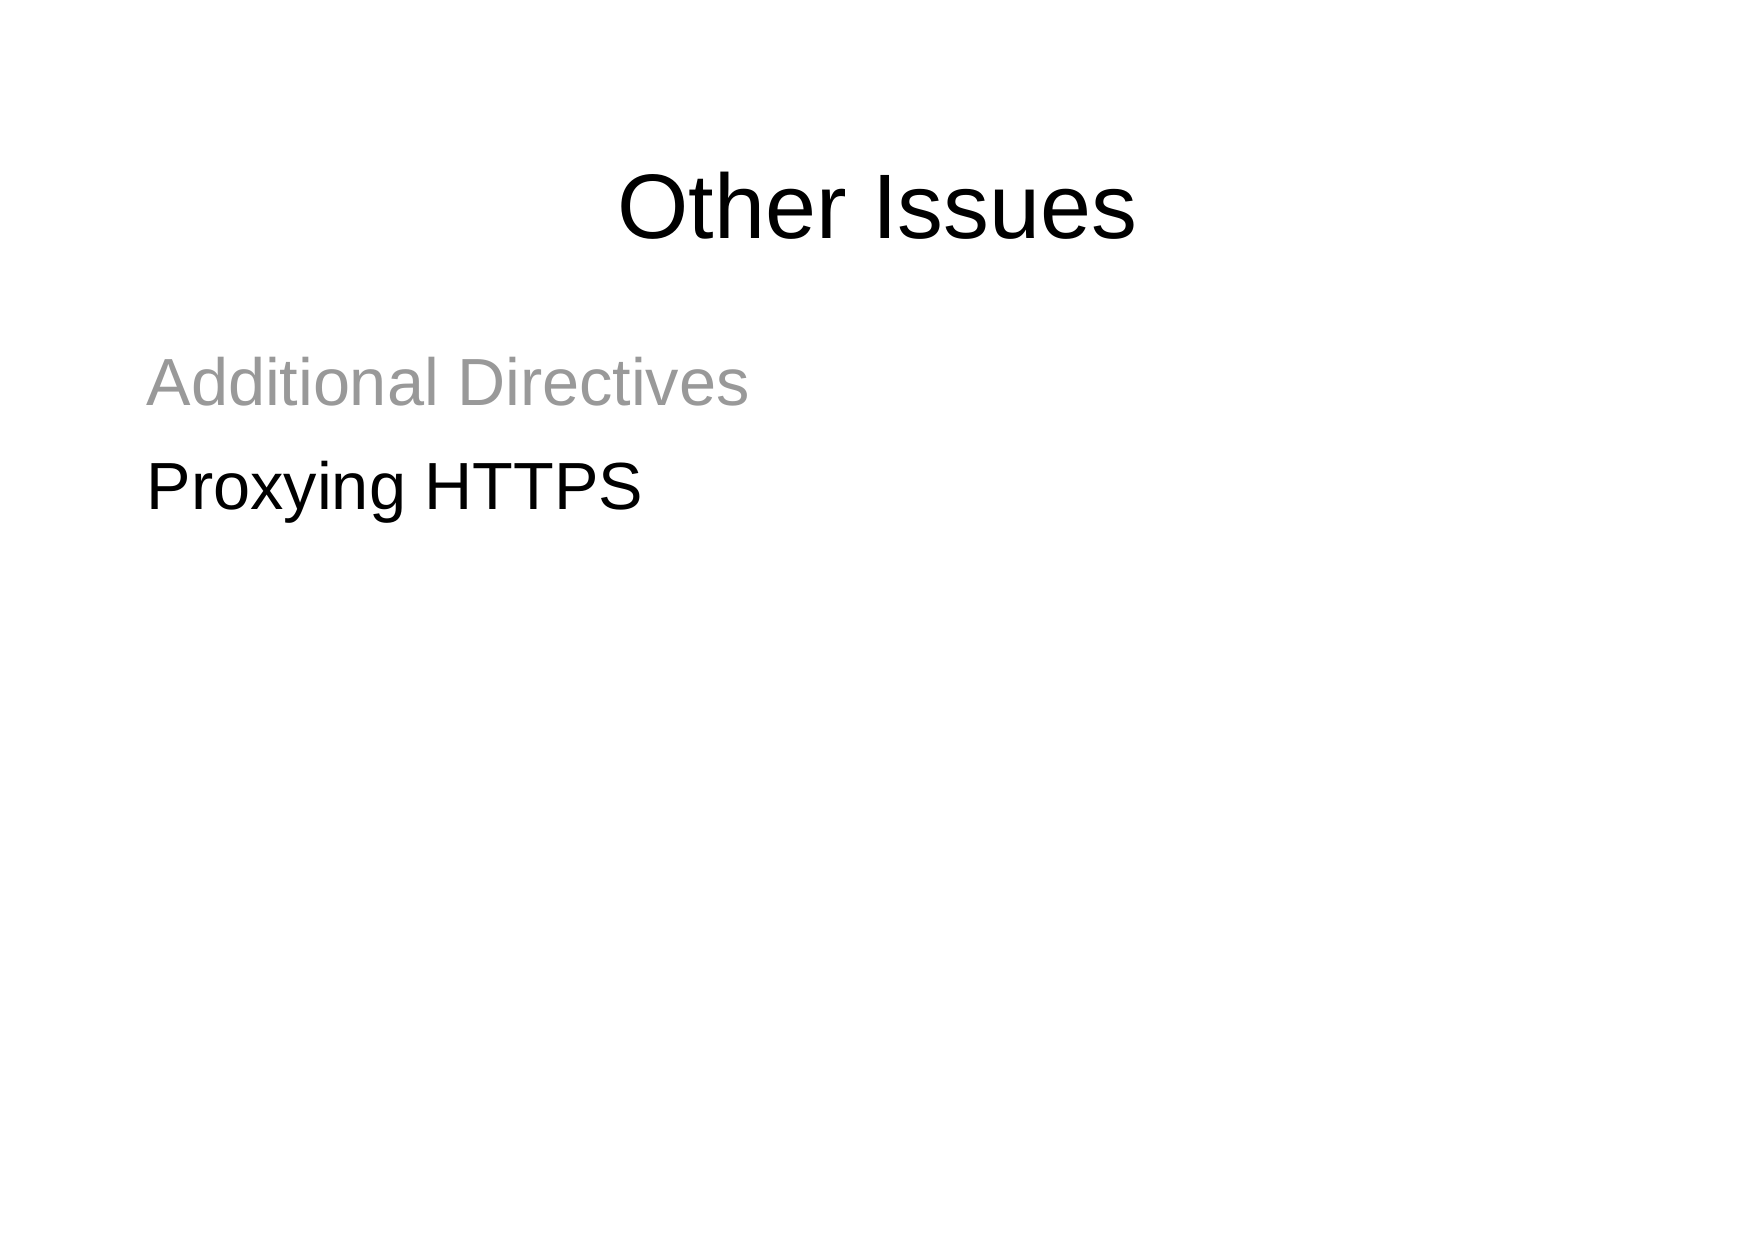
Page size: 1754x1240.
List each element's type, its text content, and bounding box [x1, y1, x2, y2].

title Other Issues [128, 102, 1627, 310]
list Additional Directives Proxying HTTPS [128, 344, 1627, 1126]
